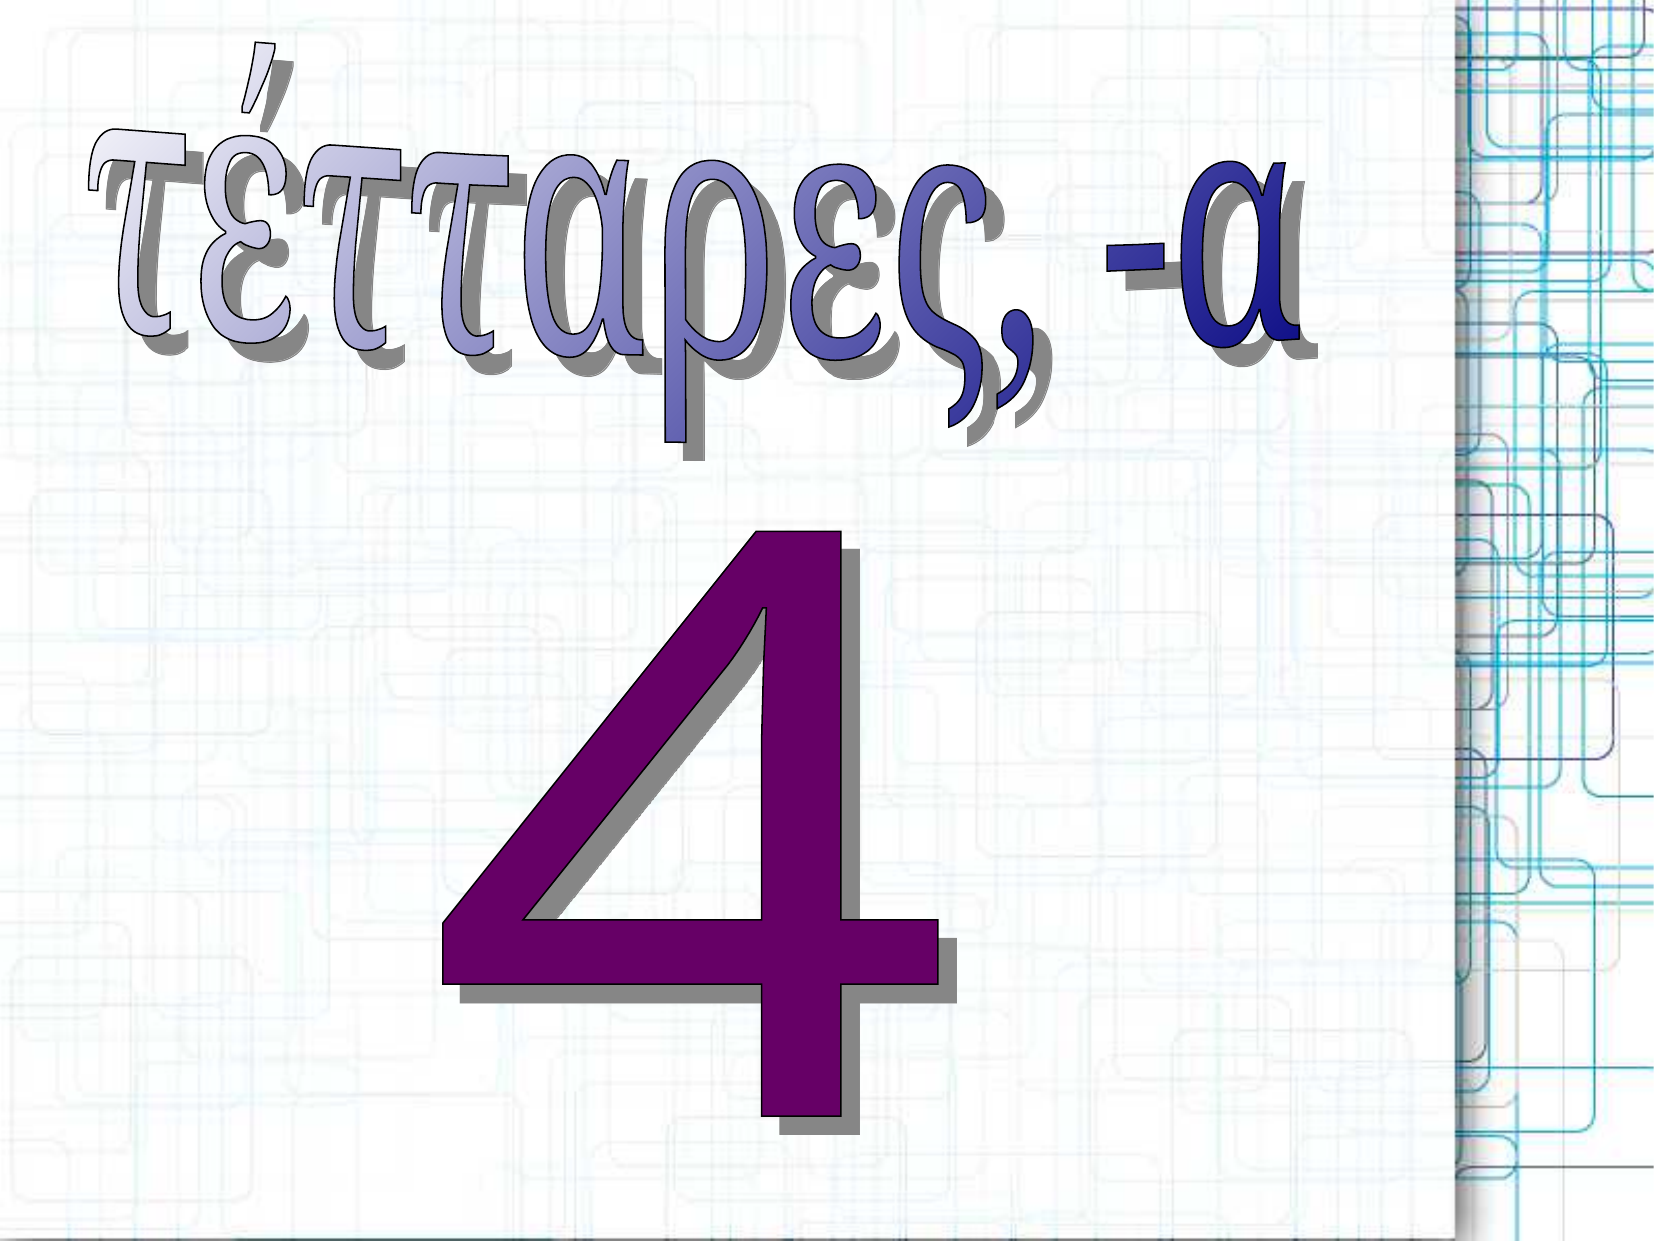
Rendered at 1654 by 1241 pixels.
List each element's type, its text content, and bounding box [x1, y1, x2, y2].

text_box τέτταρες, -α [242, 42, 275, 113]
text_box τέτταρες, -α [200, 135, 291, 344]
text_box τέτταρες, -α [790, 164, 881, 361]
text_box τέτταρες, -α [899, 164, 986, 428]
text_box τέτταρες, -α [88, 129, 186, 337]
text_box 4 [442, 531, 938, 1117]
text_box τέτταρες, -α [411, 152, 509, 356]
text_box τέτταρες, -α [304, 144, 401, 351]
text_box τέτταρες, -α [524, 154, 643, 358]
text_box τέτταρες, -α [1181, 161, 1300, 348]
text_box τέτταρες, -α [1107, 243, 1164, 272]
text_box τέτταρες, -α [664, 160, 767, 443]
picture [0, 0, 1654, 1241]
text_box τέτταρες, -α [997, 309, 1033, 409]
